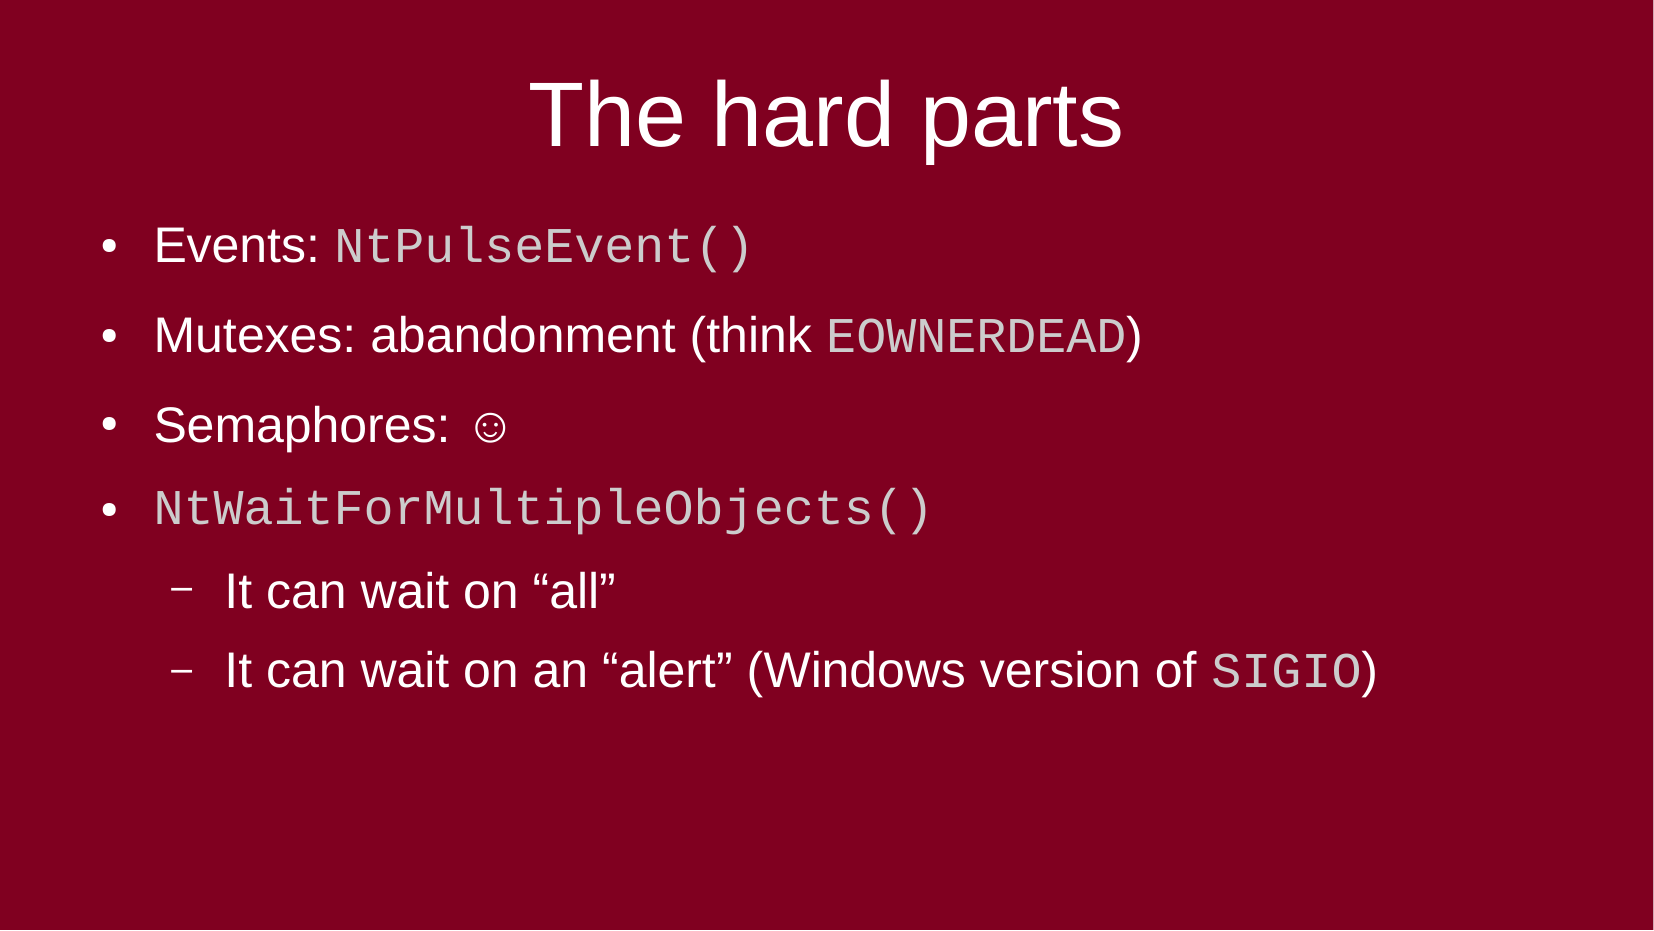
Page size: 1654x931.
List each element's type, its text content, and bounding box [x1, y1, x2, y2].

title The hard parts [82, 37, 1571, 193]
list Events: NtPulseEvent() Mutexes: abandonment (think EOWNERDEAD) Semaphores: ☺ NtWaitForMultipleObjects() It can wait on “all” It can wait on an “alert” (Windows version of SIGIO) [82, 217, 1571, 901]
